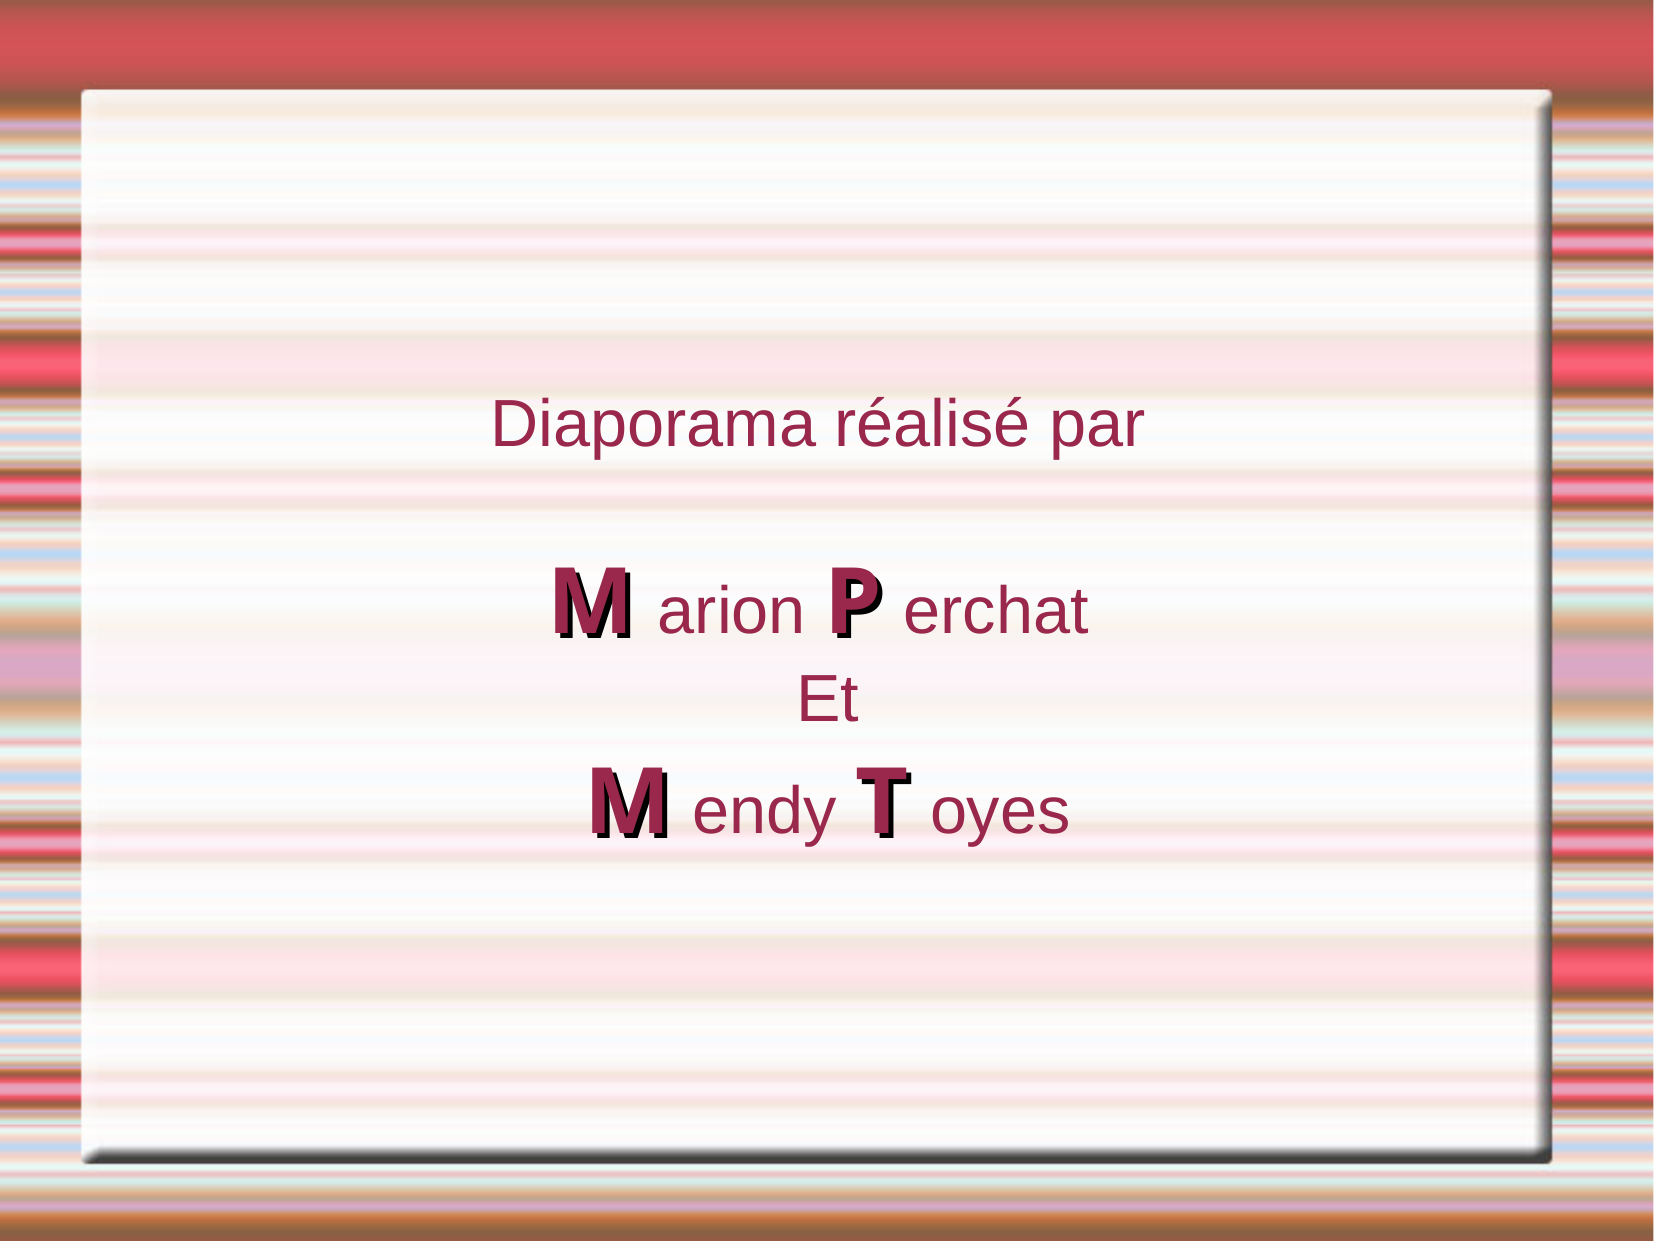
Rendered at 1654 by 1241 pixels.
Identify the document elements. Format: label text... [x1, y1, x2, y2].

picture [0, 0, 1654, 1241]
subtitle Diaporama réalisé par M arion P erchat Et M endy T oyes [121, 122, 1534, 1125]
